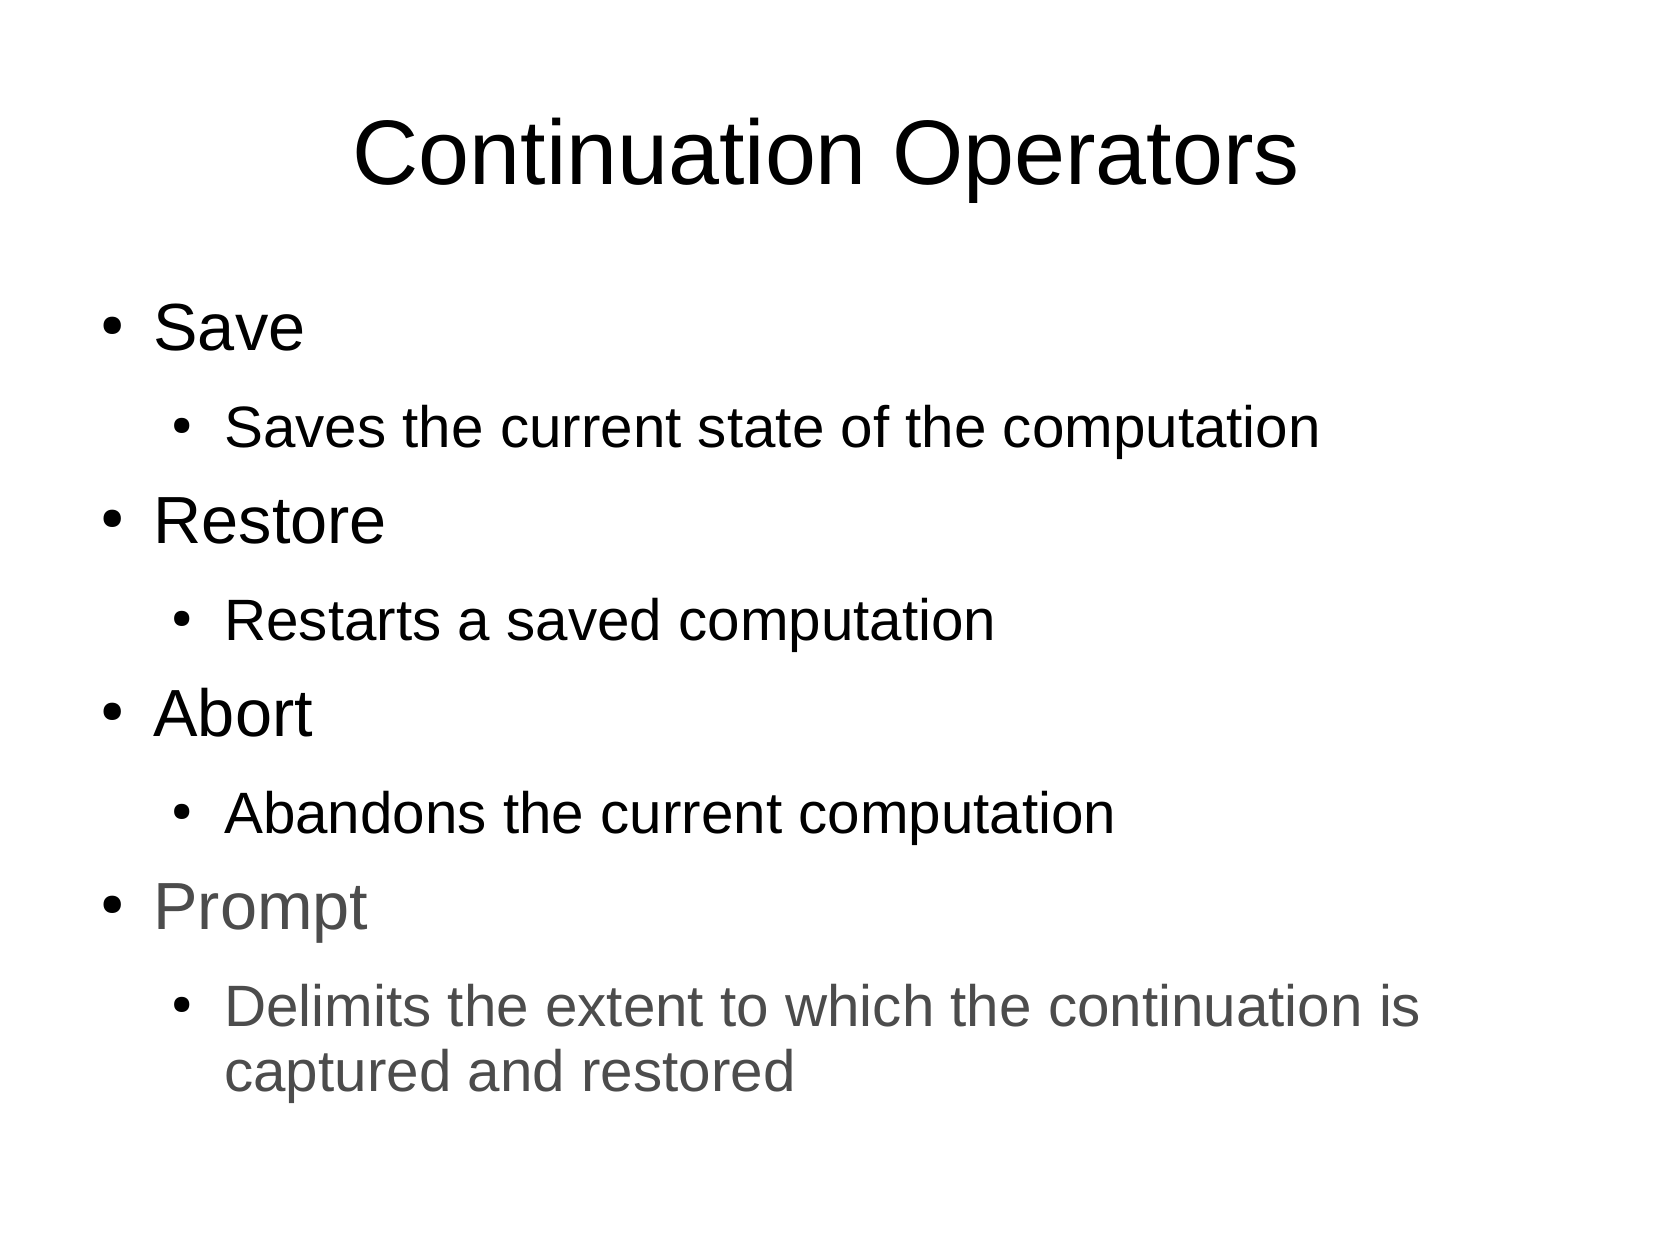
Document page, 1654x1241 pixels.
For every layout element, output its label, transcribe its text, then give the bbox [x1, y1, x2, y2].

title Continuation Operators [82, 49, 1571, 257]
list Save Saves the current state of the computation Restore Restarts a saved computation Abort Abandons the current computation Prompt Delimits the extent to which the continuation is captured and restored [82, 290, 1571, 1109]
